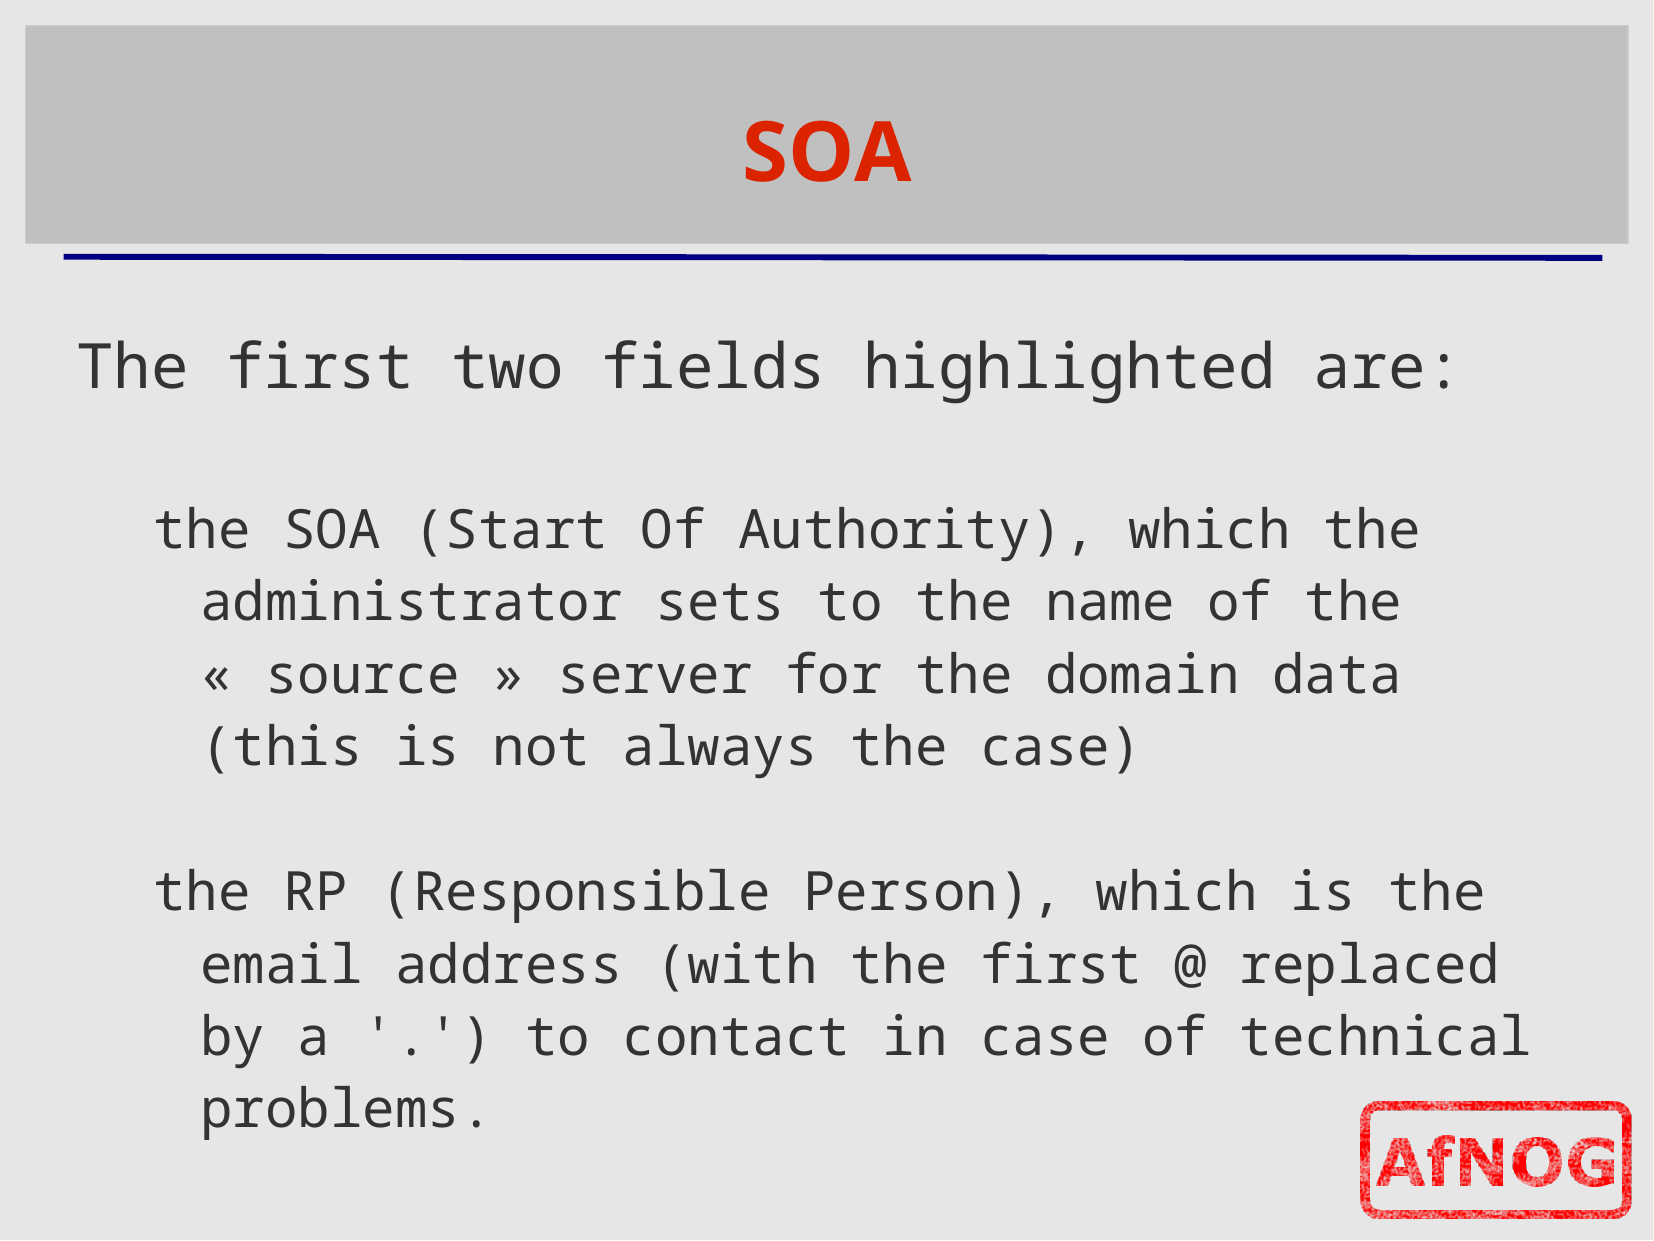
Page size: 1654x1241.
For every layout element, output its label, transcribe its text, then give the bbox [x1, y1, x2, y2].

title SOA [121, 46, 1534, 254]
list The first two fields highlighted are: the SOA (Start Of Authority), which the administrator sets to the name of the « source » server for the domain data (this is not always the case) the RP (Responsible Person), which is the email address (with the first @ replaced by a '.') to contact in case of technical problems. [59, 322, 1595, 1132]
picture [1360, 1100, 1632, 1219]
